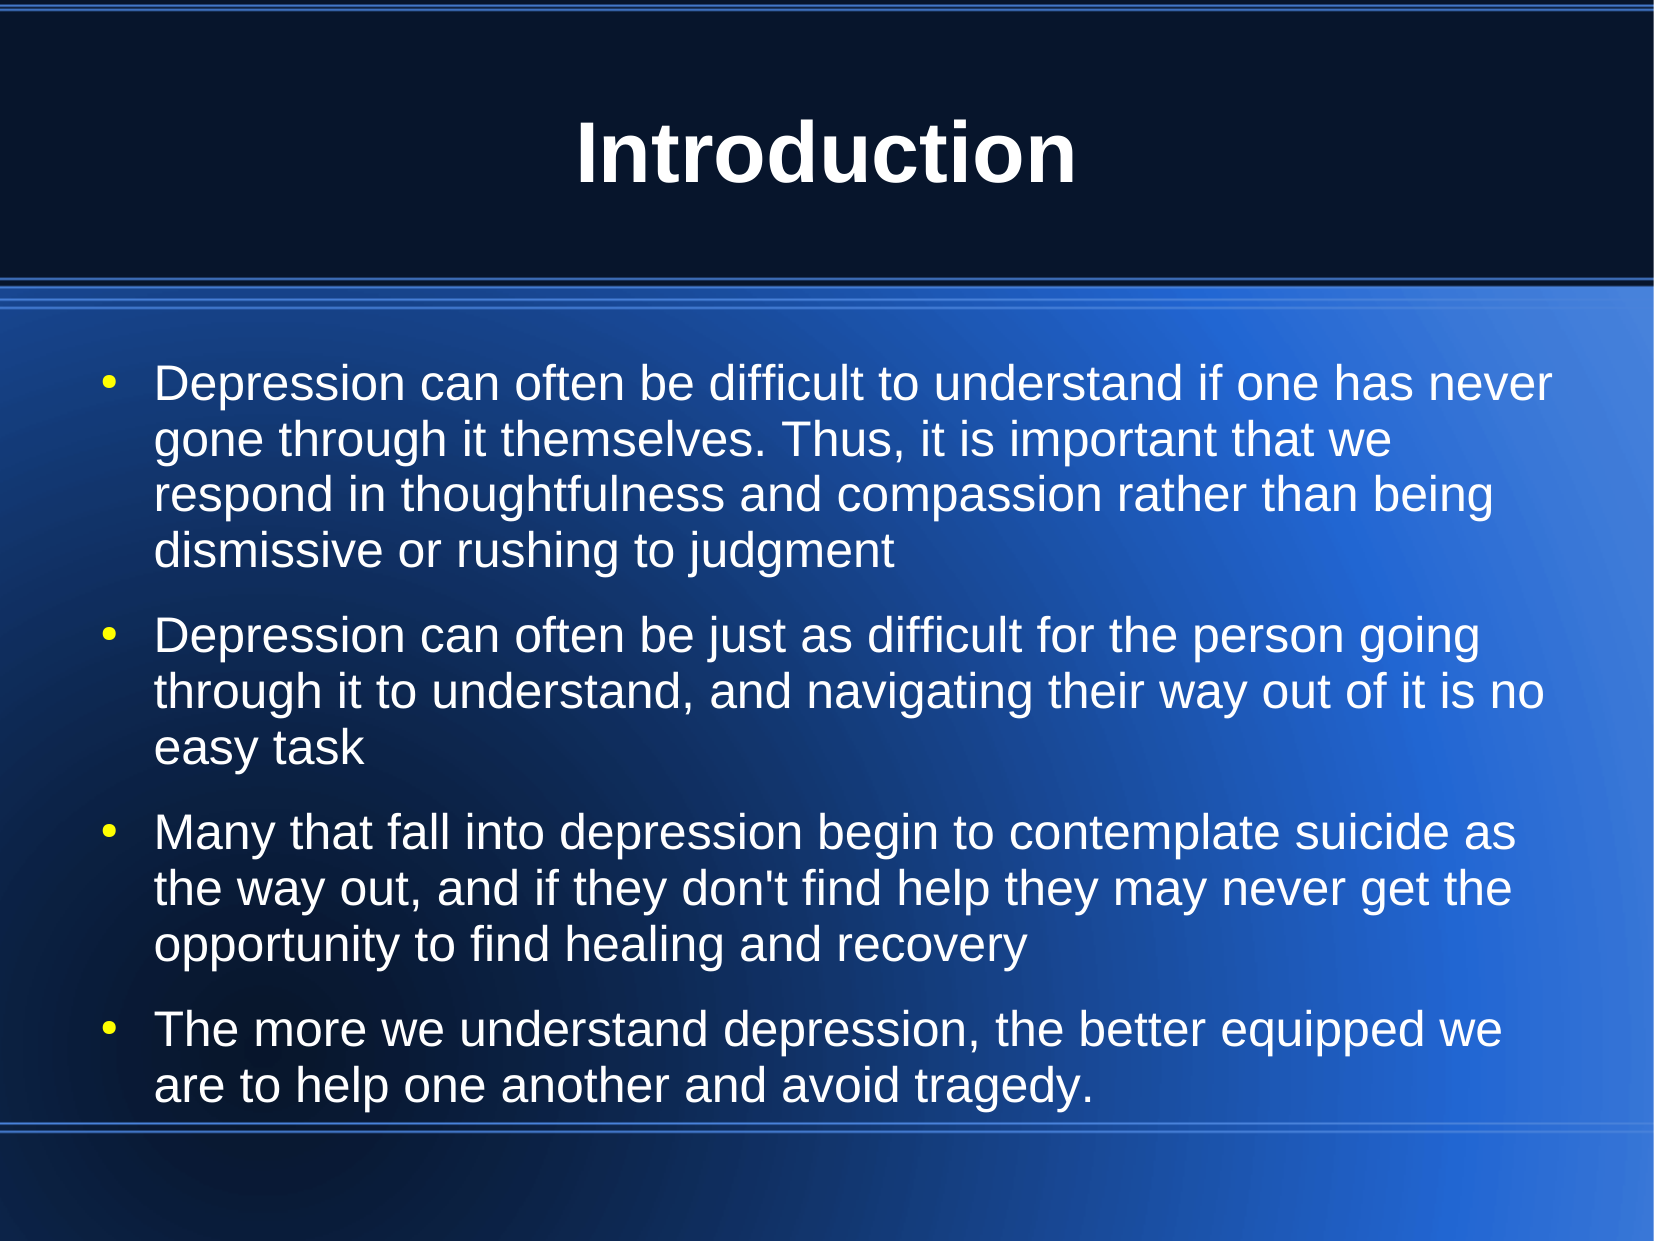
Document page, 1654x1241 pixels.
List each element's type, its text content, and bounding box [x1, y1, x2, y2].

picture [0, 0, 1654, 1241]
title Introduction [82, 49, 1571, 257]
list Depression can often be difficult to understand if one has never gone through it themselves. Thus, it is important that we respond in thoughtfulness and compassion rather than being dismissive or rushing to judgment Depression can often be just as difficult for the person going through it to understand, and navigating their way out of it is no easy task Many that fall into depression begin to contemplate suicide as the way out, and if they don't find help they may never get the opportunity to find healing and recovery The more we understand depression, the better equipped we are to help one another and avoid tragedy. [82, 355, 1571, 1113]
